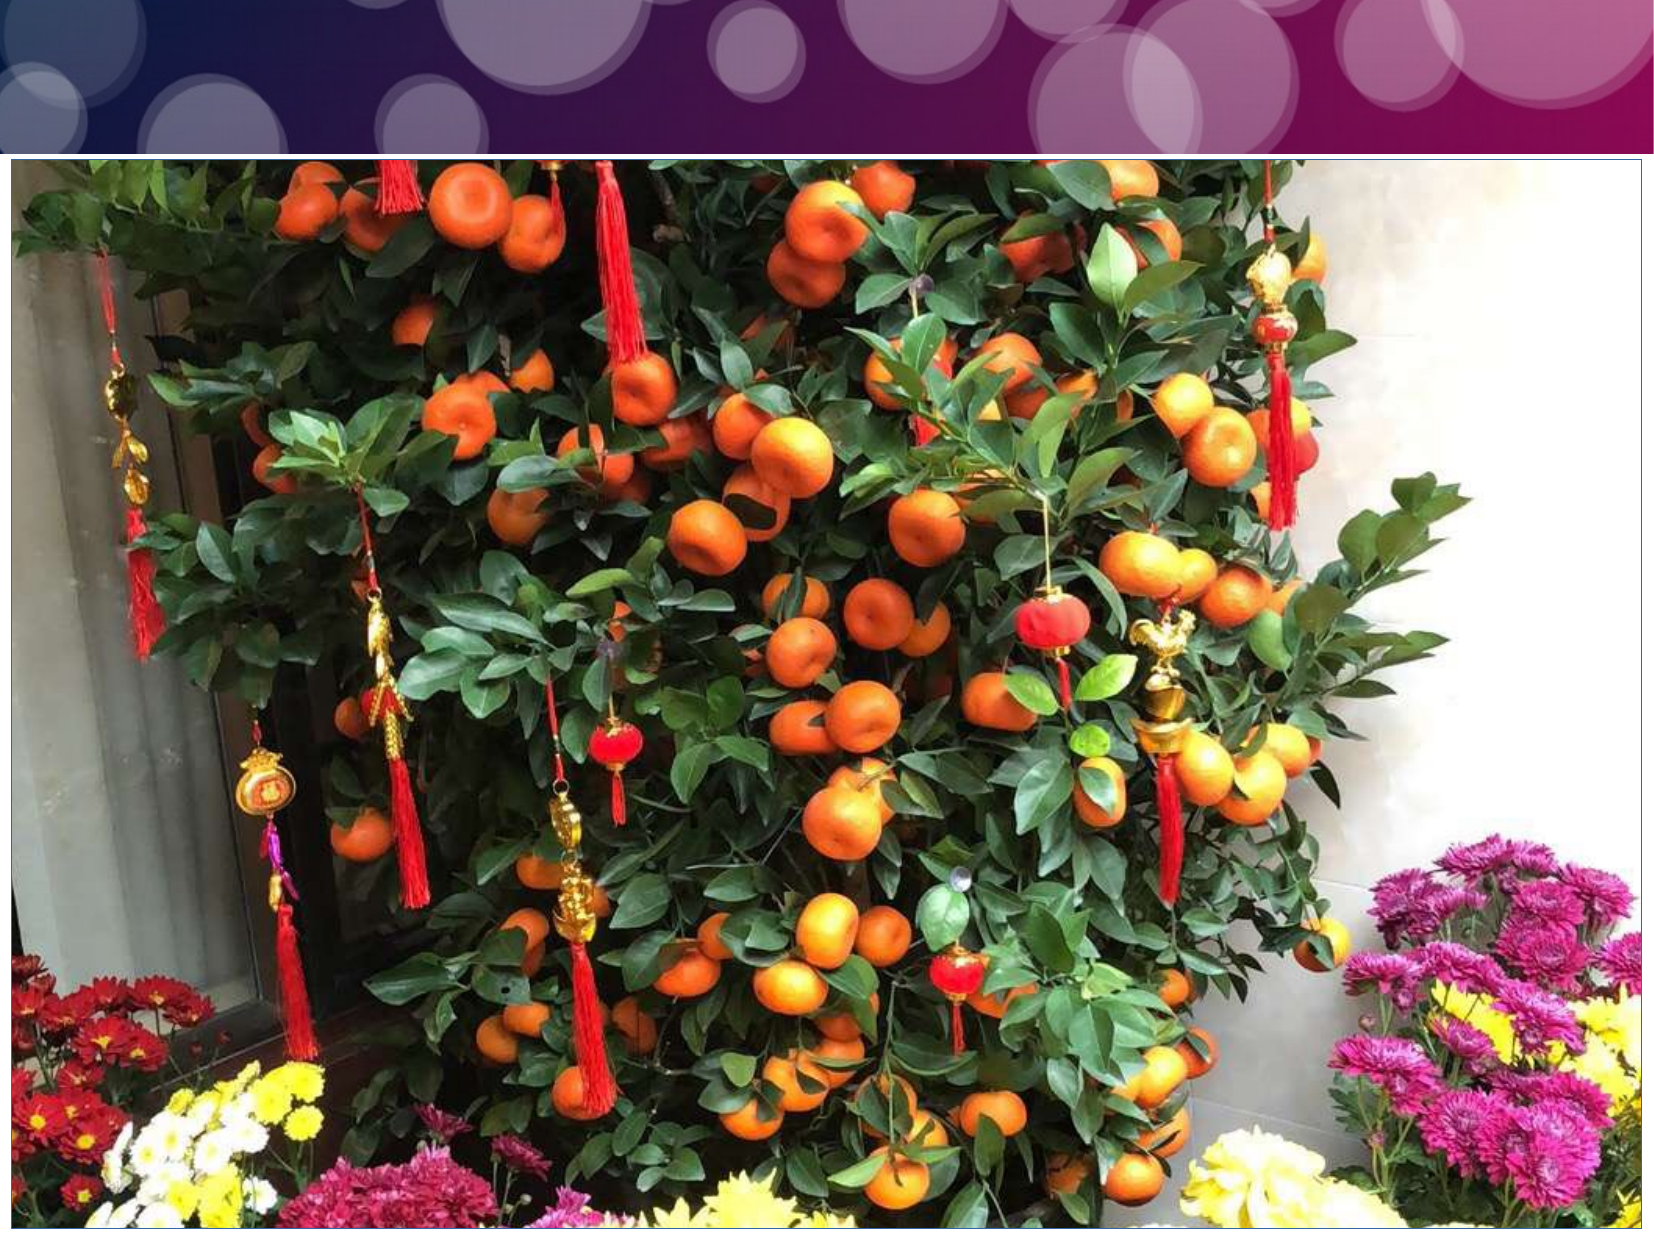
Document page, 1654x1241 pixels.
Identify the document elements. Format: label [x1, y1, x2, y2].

picture [0, 0, 1654, 154]
text_box [11, 159, 1642, 1229]
